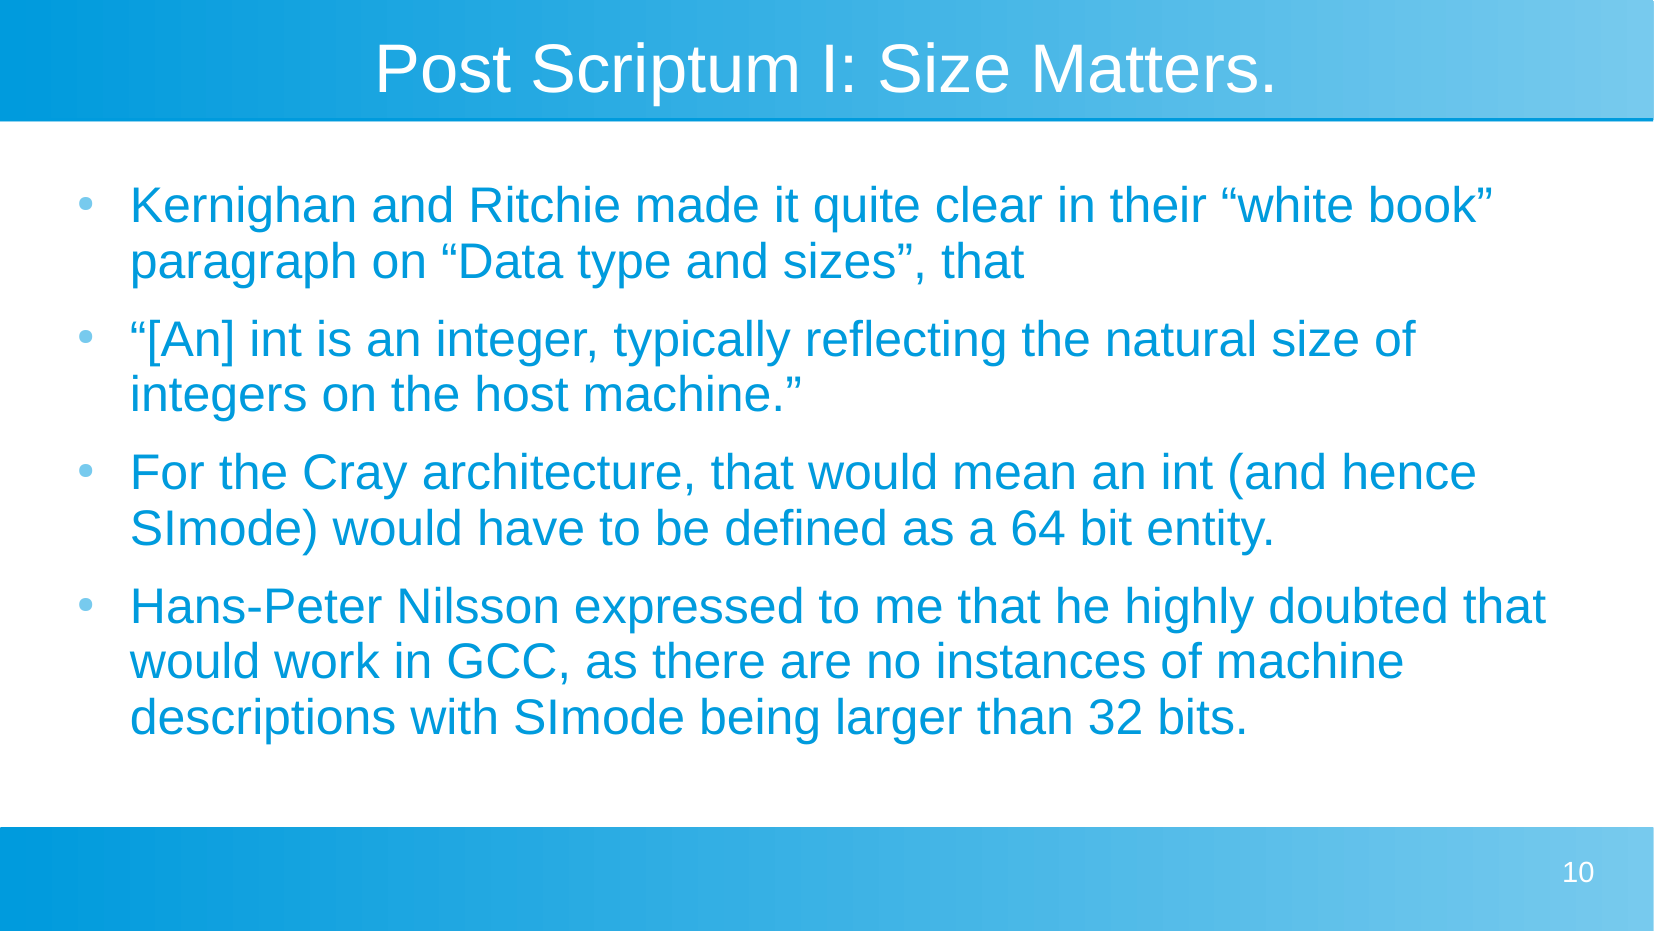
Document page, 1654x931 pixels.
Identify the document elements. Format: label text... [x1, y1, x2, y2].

title Post Scriptum I: Size Matters. [59, 29, 1595, 108]
list Kernighan and Ritchie made it quite clear in their “white book” paragraph on “Data type and sizes”, that “[An] int is an integer, typically reflecting the natural size of integers on the host machine.” For the Cray architecture, that would mean an int (and hence SImode) would have to be defined as a 64 bit entity. Hans-Peter Nilsson expressed to me that he highly doubted that would work in GCC, as there are no instances of machine descriptions with SImode being larger than 32 bits. [59, 177, 1595, 768]
